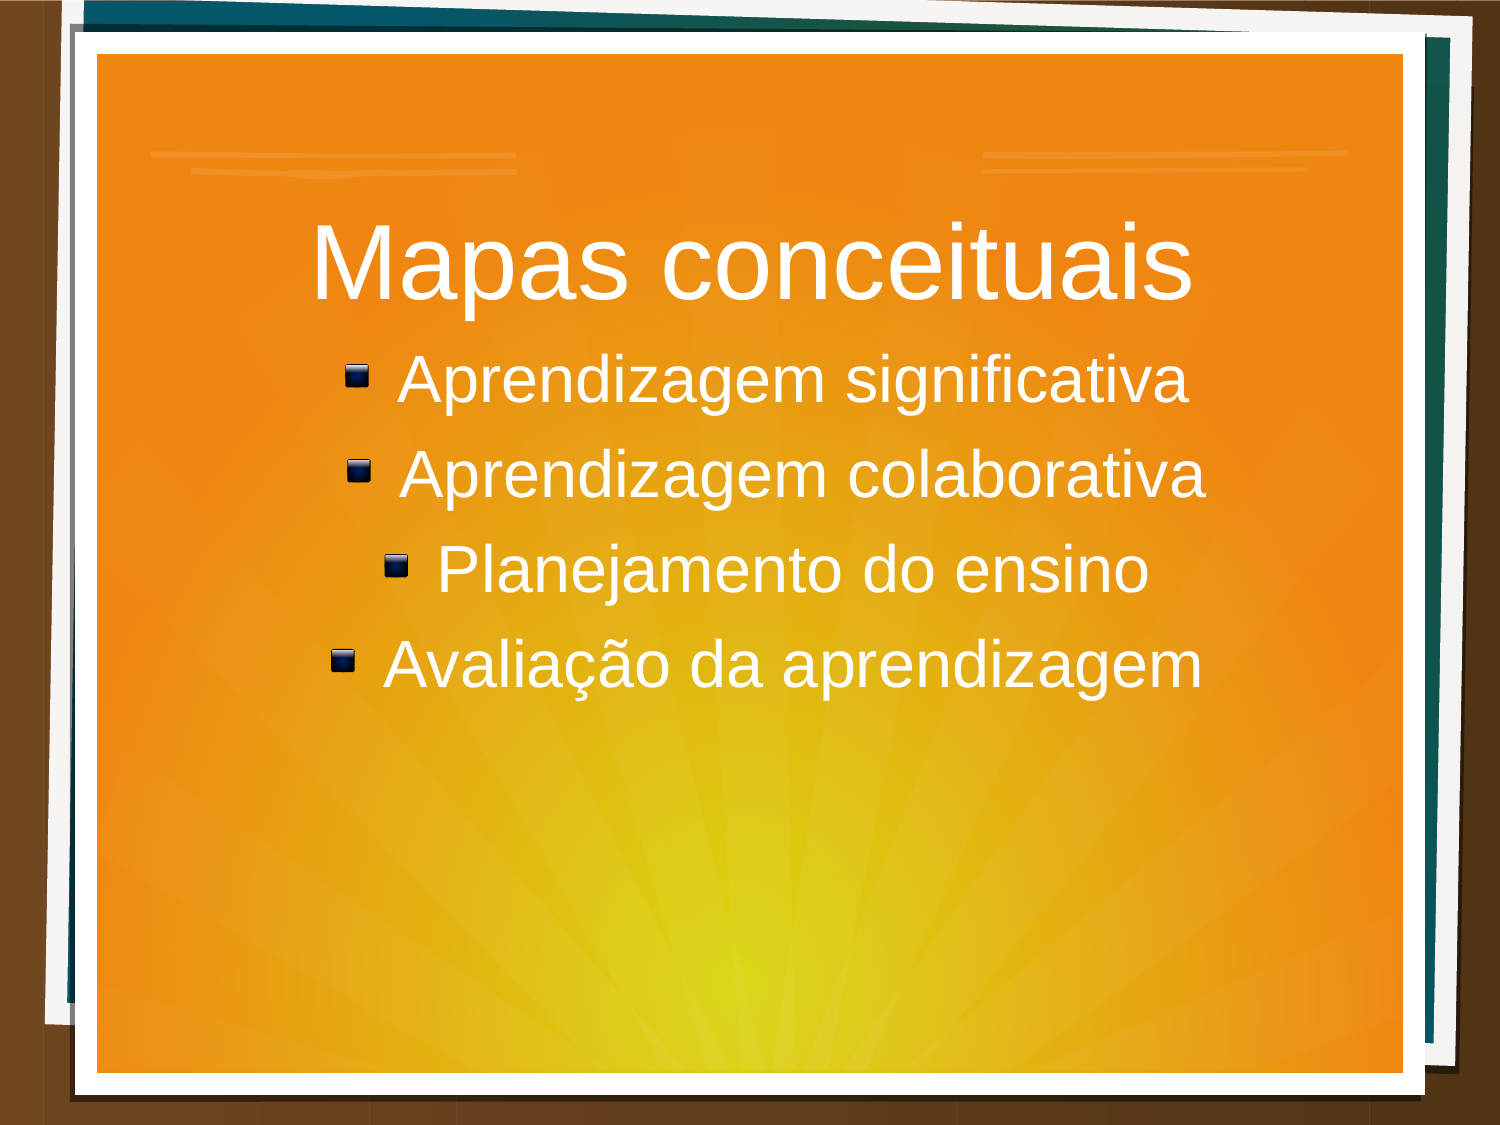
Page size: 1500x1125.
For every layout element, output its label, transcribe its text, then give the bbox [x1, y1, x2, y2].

list Mapas conceituais Aprendizagem significativa Aprendizagem colaborativa Planejamento do ensino Avaliação da aprendizagem [165, 41, 1371, 981]
